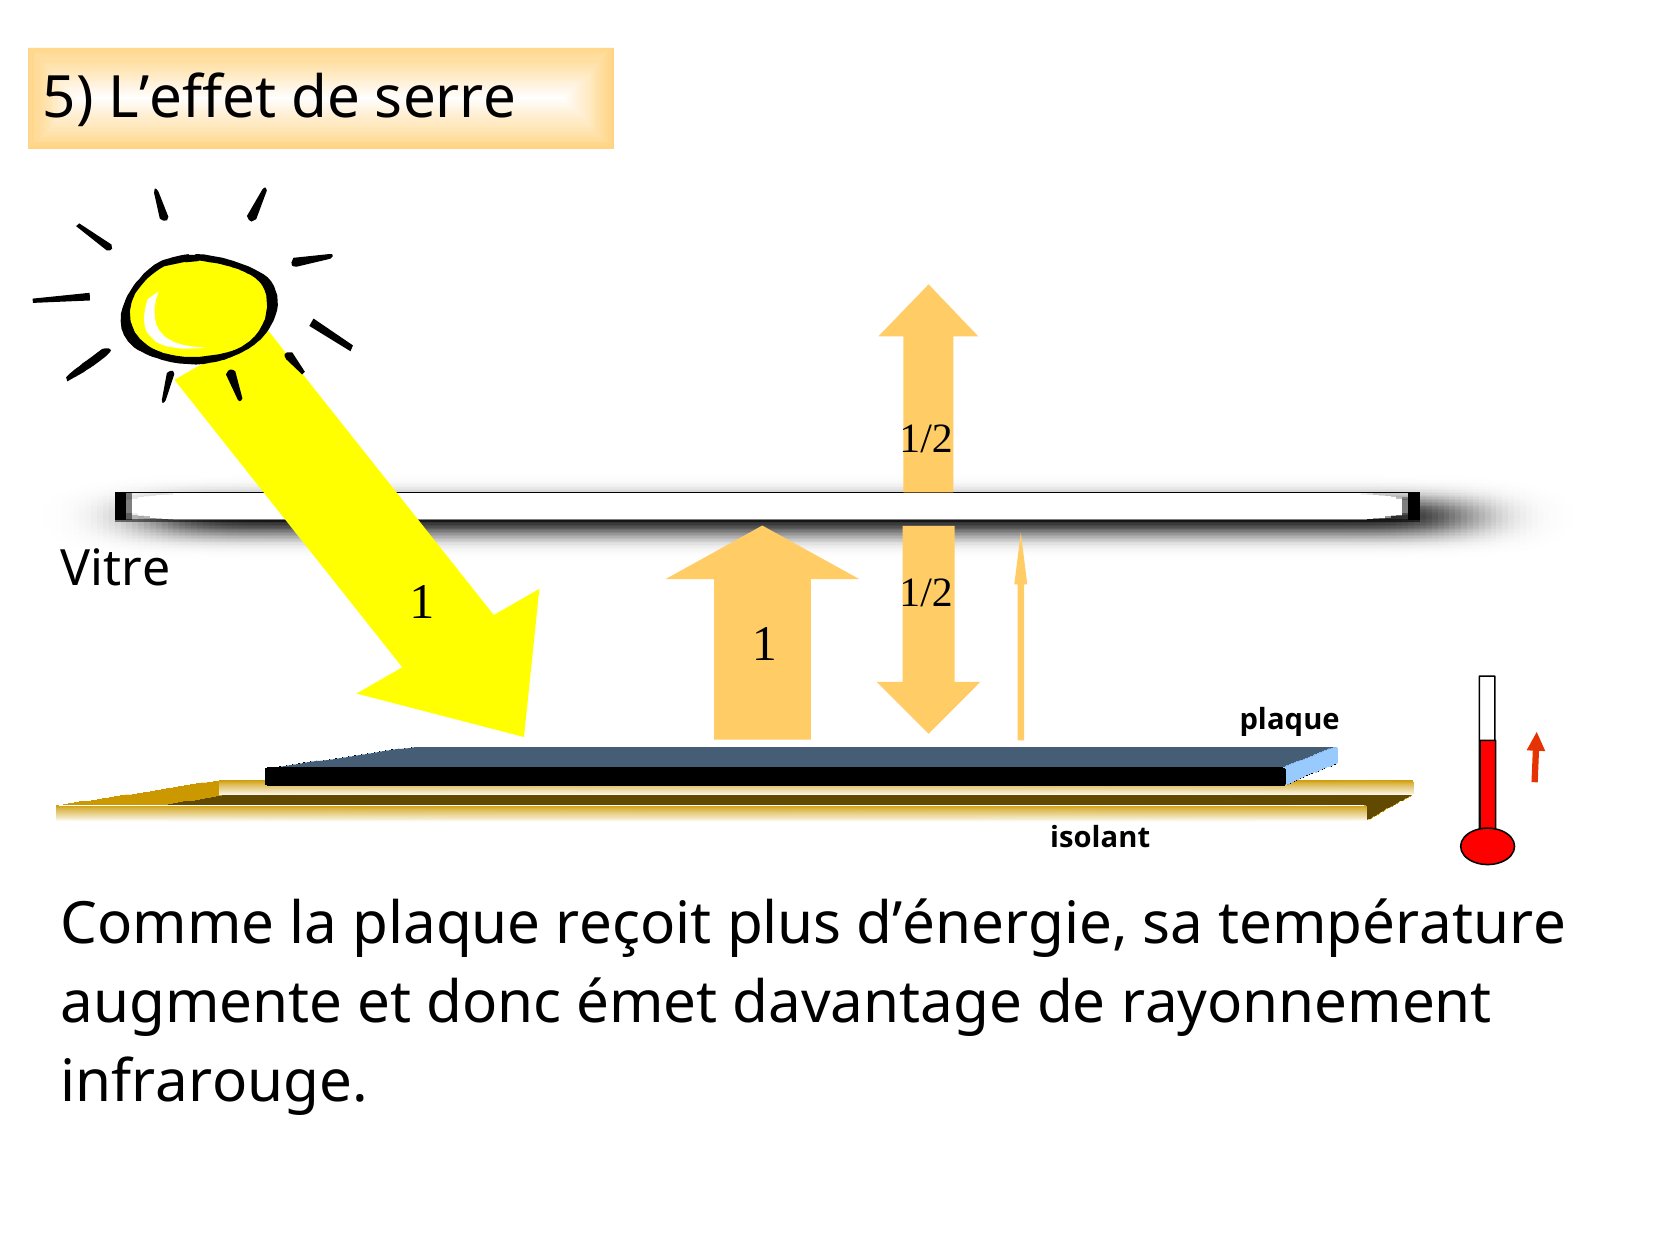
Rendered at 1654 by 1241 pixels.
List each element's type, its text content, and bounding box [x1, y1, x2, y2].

text_box isolant [1035, 808, 1287, 884]
text_box [154, 188, 169, 221]
text_box [28, 47, 615, 149]
text_box [878, 284, 979, 416]
text_box [1460, 676, 1515, 865]
picture [27, 472, 319, 564]
text_box [902, 525, 955, 569]
picture [44, 737, 1429, 832]
text_box [66, 348, 112, 382]
text_box [903, 474, 954, 493]
text_box 1 [409, 575, 445, 645]
text_box plaque [1224, 690, 1477, 766]
text_box [665, 525, 860, 740]
text_box [291, 254, 333, 267]
text_box [246, 187, 267, 222]
text_box [120, 254, 540, 738]
text_box 5) L’effet de serre [28, 48, 613, 149]
text_box [309, 318, 353, 352]
text_box Comme la plaque reçoit plus d’énergie, sa température augmente et donc émet davantage de rayonnement infrarouge. [45, 873, 1597, 1162]
text_box 1/2 [899, 416, 975, 474]
text_box [1014, 532, 1028, 741]
text_box Vitre [45, 523, 209, 566]
text_box [76, 223, 113, 251]
text_box 1 [751, 616, 787, 687]
text_box 1/2 [899, 569, 975, 628]
picture [382, 472, 1591, 564]
text_box [876, 628, 981, 734]
text_box [32, 292, 91, 303]
